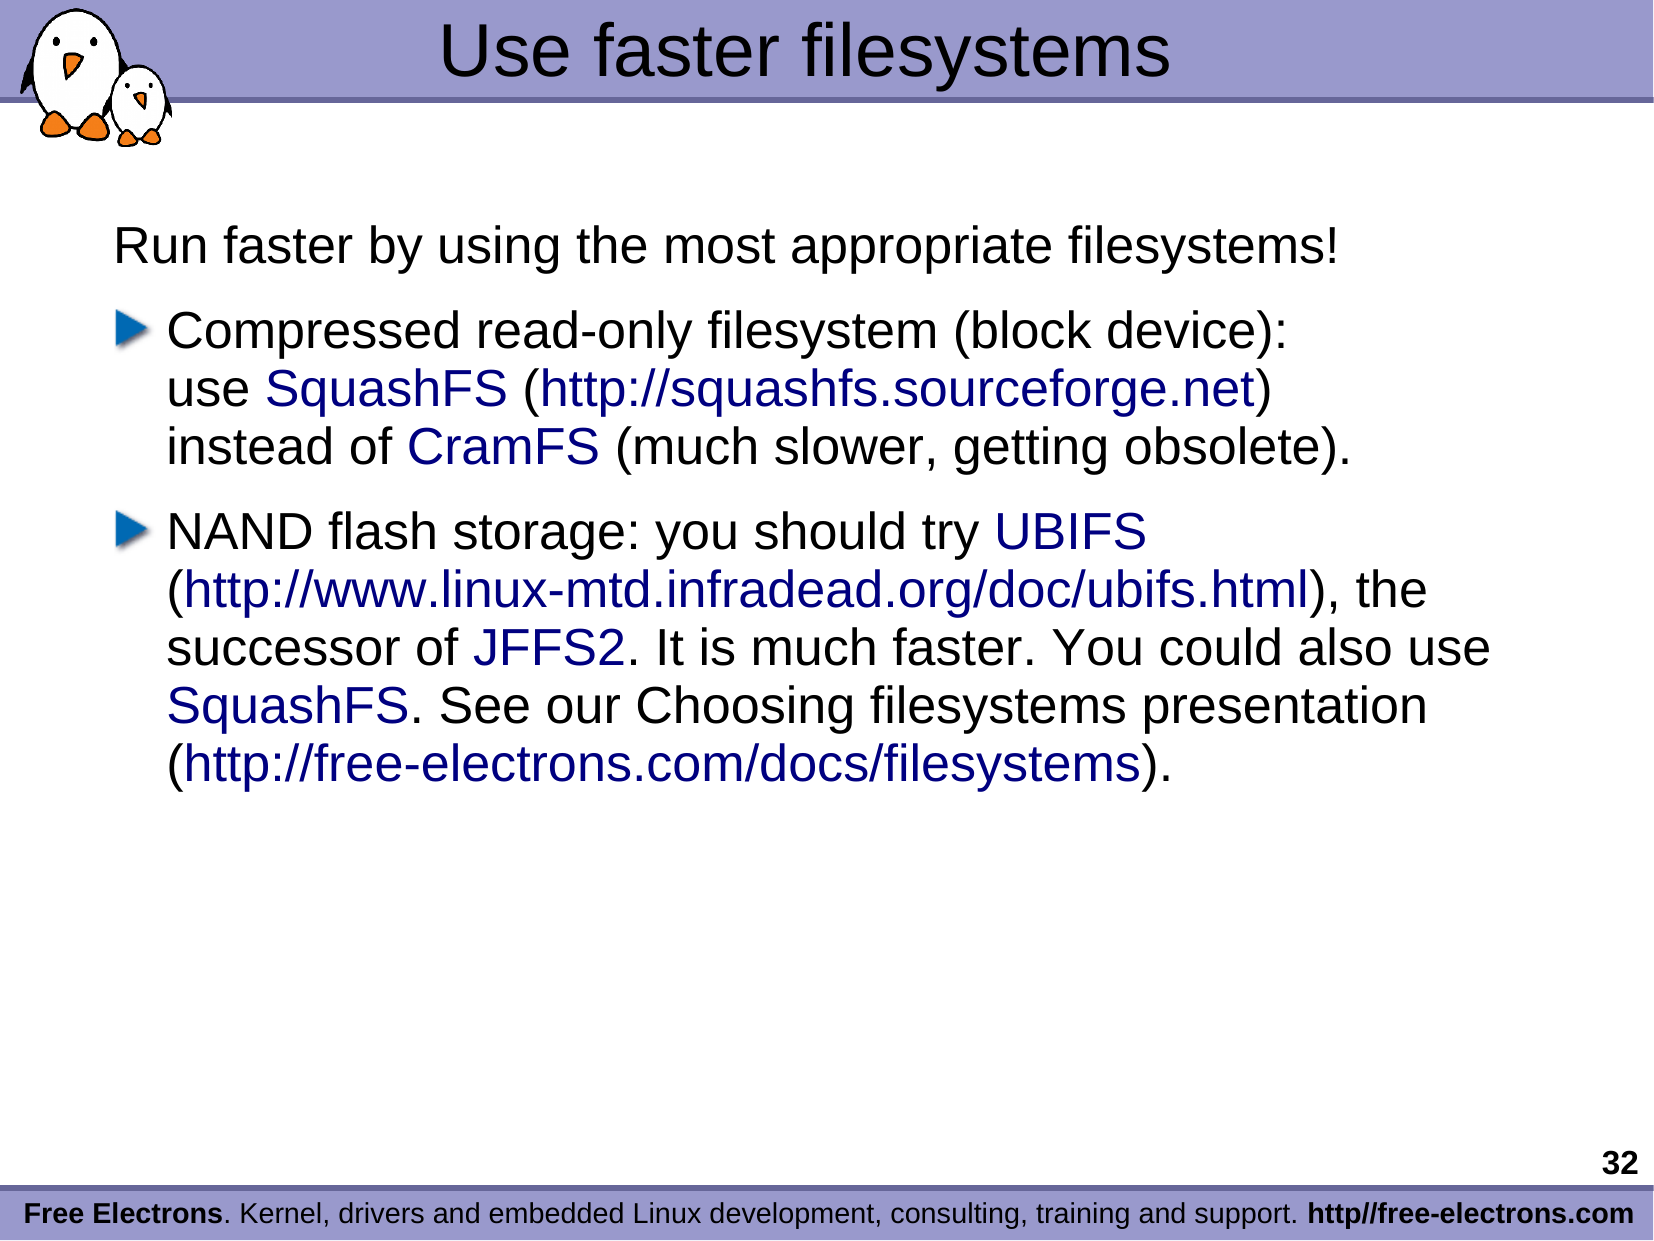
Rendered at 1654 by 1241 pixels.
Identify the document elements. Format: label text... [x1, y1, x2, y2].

list Run faster by using the most appropriate filesystems! Compressed read-only filesystem (block device): use SquashFS (http://squashfs.sourceforge.net) instead of CramFS (much slower, getting obsolete). NAND flash storage: you should try UBIFS (http://www.linux-mtd.infradead.org/doc/ubifs.html), the successor of JFFS2. It is much faster. You could also use SquashFS. See our Choosing filesystems presentation (http://free-electrons.com/docs/filesystems). [95, 216, 1508, 1066]
title Use faster filesystems [60, 0, 1551, 100]
picture [20, 8, 172, 147]
